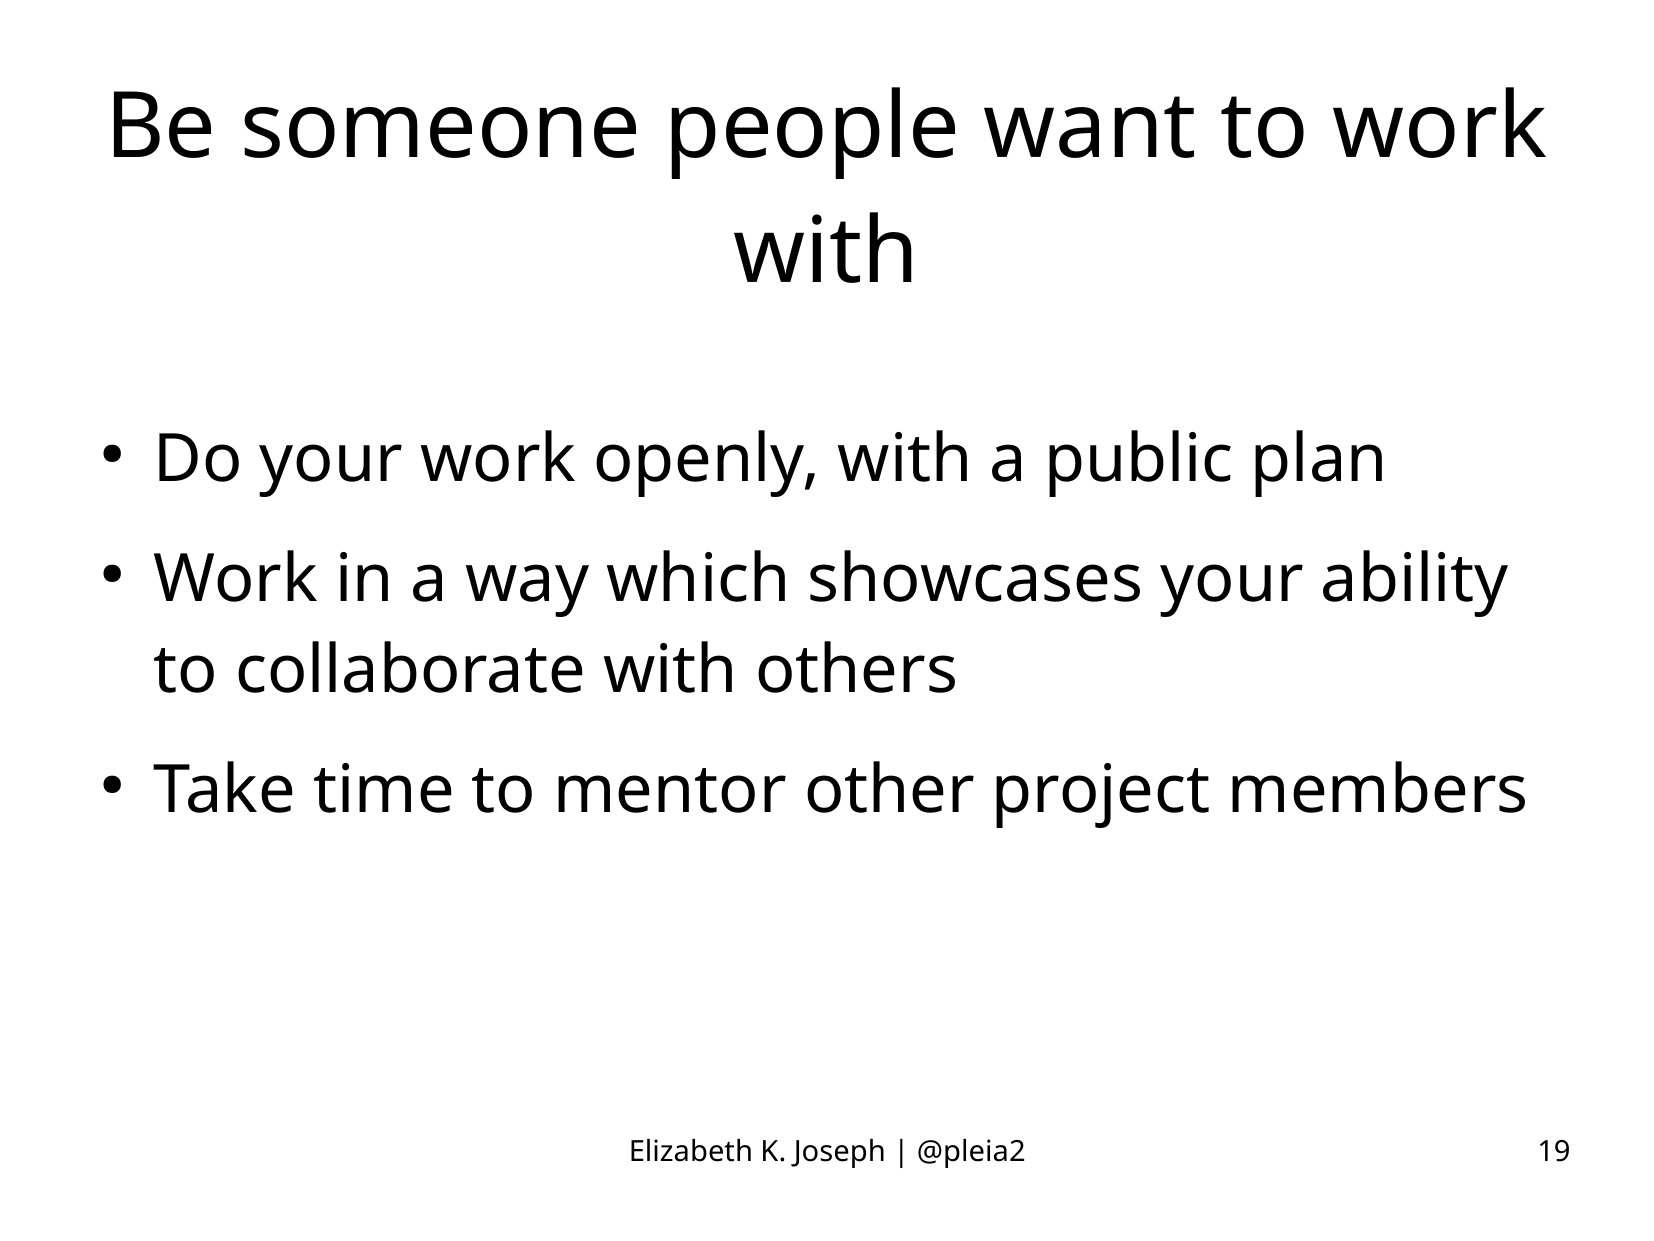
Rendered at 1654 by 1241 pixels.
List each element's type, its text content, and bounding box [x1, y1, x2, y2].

title Be someone people want to work with [82, 30, 1571, 290]
list Do your work openly, with a public plan Work in a way which showcases your ability to collaborate with others Take time to mentor other project members [82, 290, 1571, 1010]
